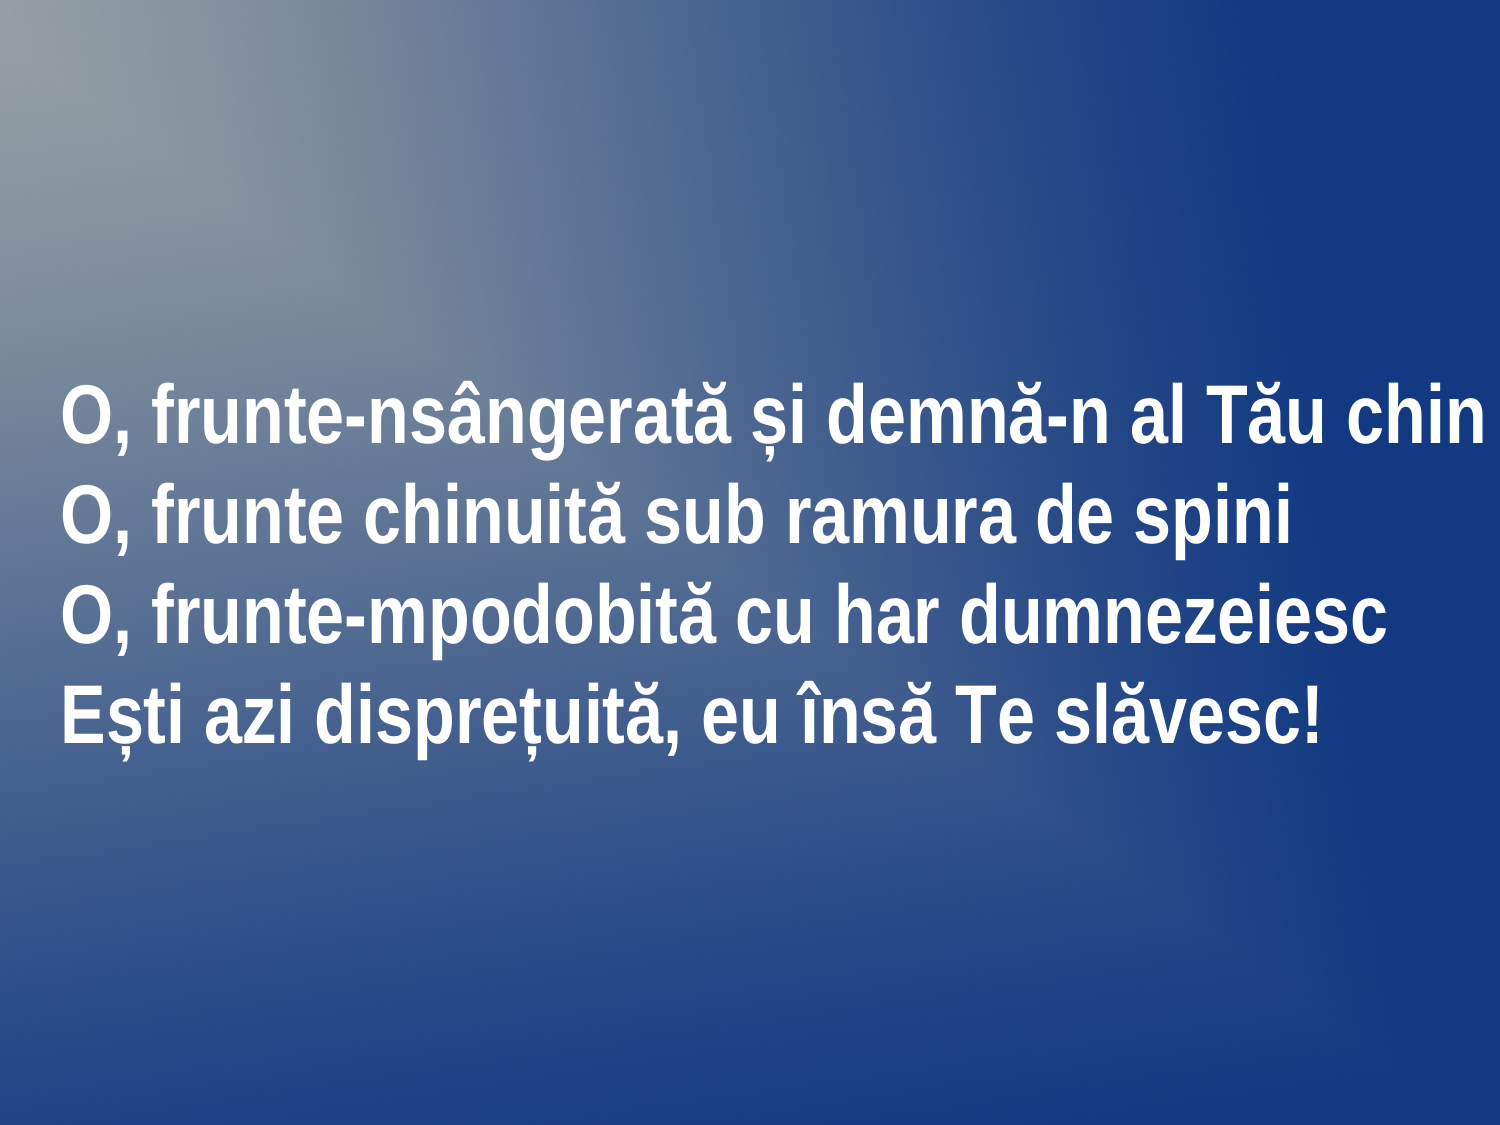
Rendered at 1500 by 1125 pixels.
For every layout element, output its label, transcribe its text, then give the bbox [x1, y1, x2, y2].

text_box O, frunte-nsângerată și demnă-n al Tău chin O, frunte chinuită sub ramura de spini O, frunte-mpodobită cu har dumnezeiesc Ești azi disprețuită, eu însă Te slăvesc! [45, 352, 1500, 768]
picture [0, 0, 1500, 1125]
